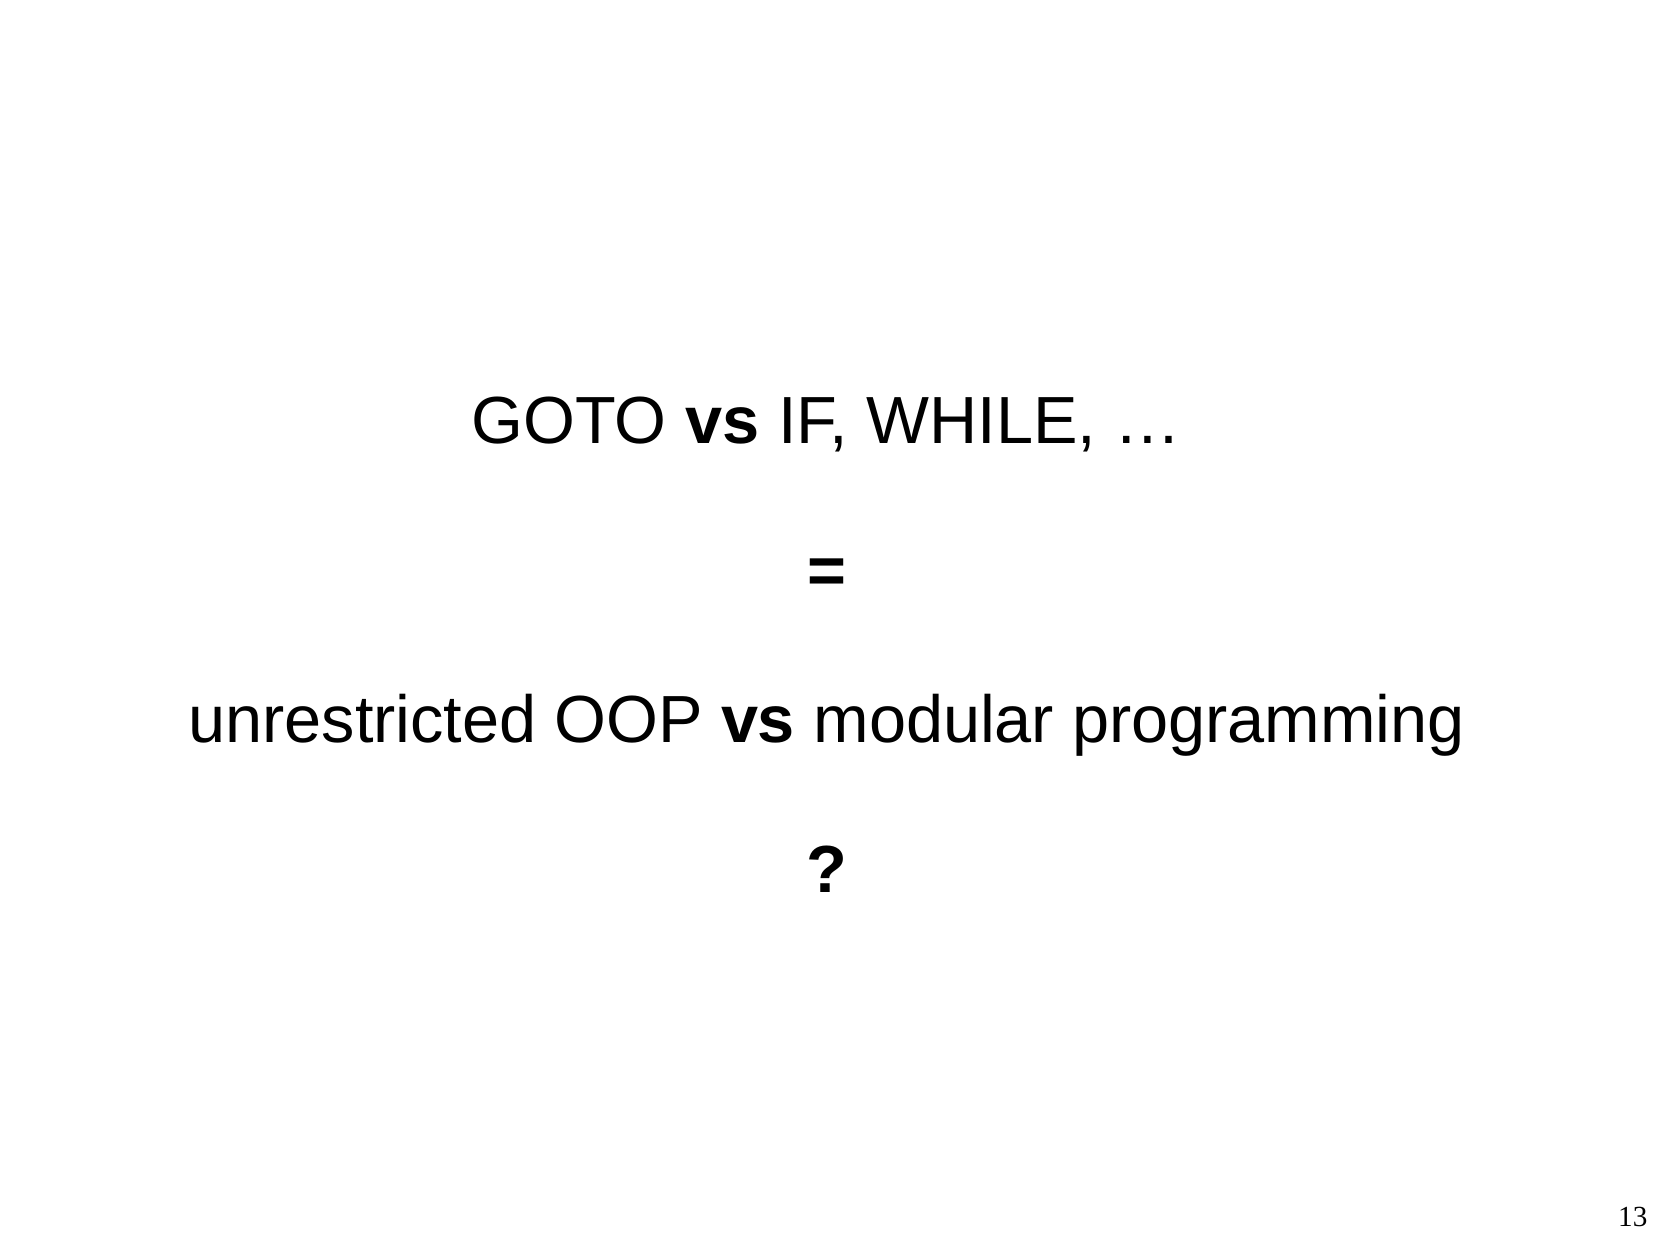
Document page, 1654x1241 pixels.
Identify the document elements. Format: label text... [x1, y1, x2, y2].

subtitle GOTO vs IF, WHILE, … = unrestricted OOP vs modular programming ? [82, 153, 1571, 1137]
